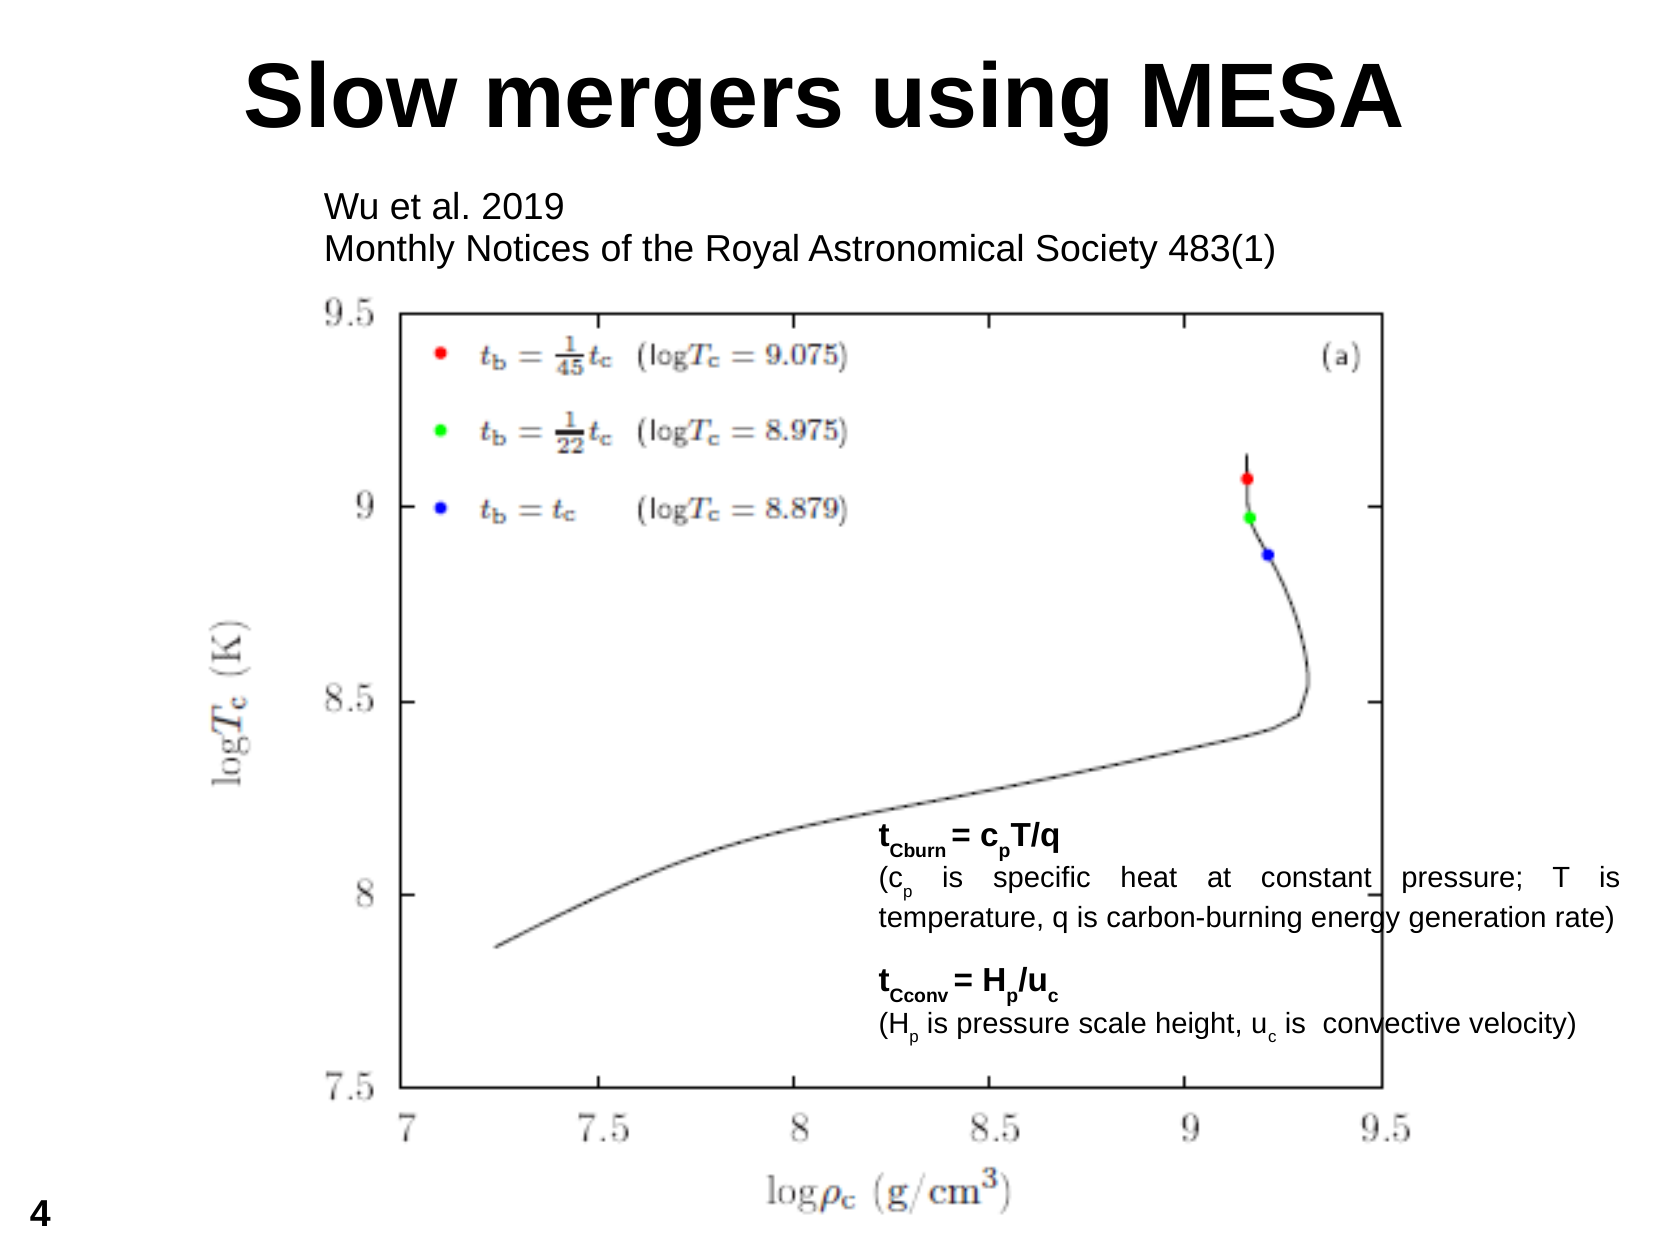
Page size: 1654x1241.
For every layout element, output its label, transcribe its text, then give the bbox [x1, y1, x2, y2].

picture [189, 269, 1465, 1241]
text_box tCburn = cpT/q (cp is specific heat at constant pressure; T is temperature, q is carbon-burning energy generation rate) tCconv = Hp/uc (Hp is pressure scale height, uc is convective velocity) [863, 808, 1637, 1054]
text_box Wu et al. 2019 Monthly Notices of the Royal Astronomical Society 483(1) [309, 177, 1345, 283]
title Slow mergers using MESA [15, 13, 1636, 178]
text_box 4 [15, 1185, 76, 1241]
